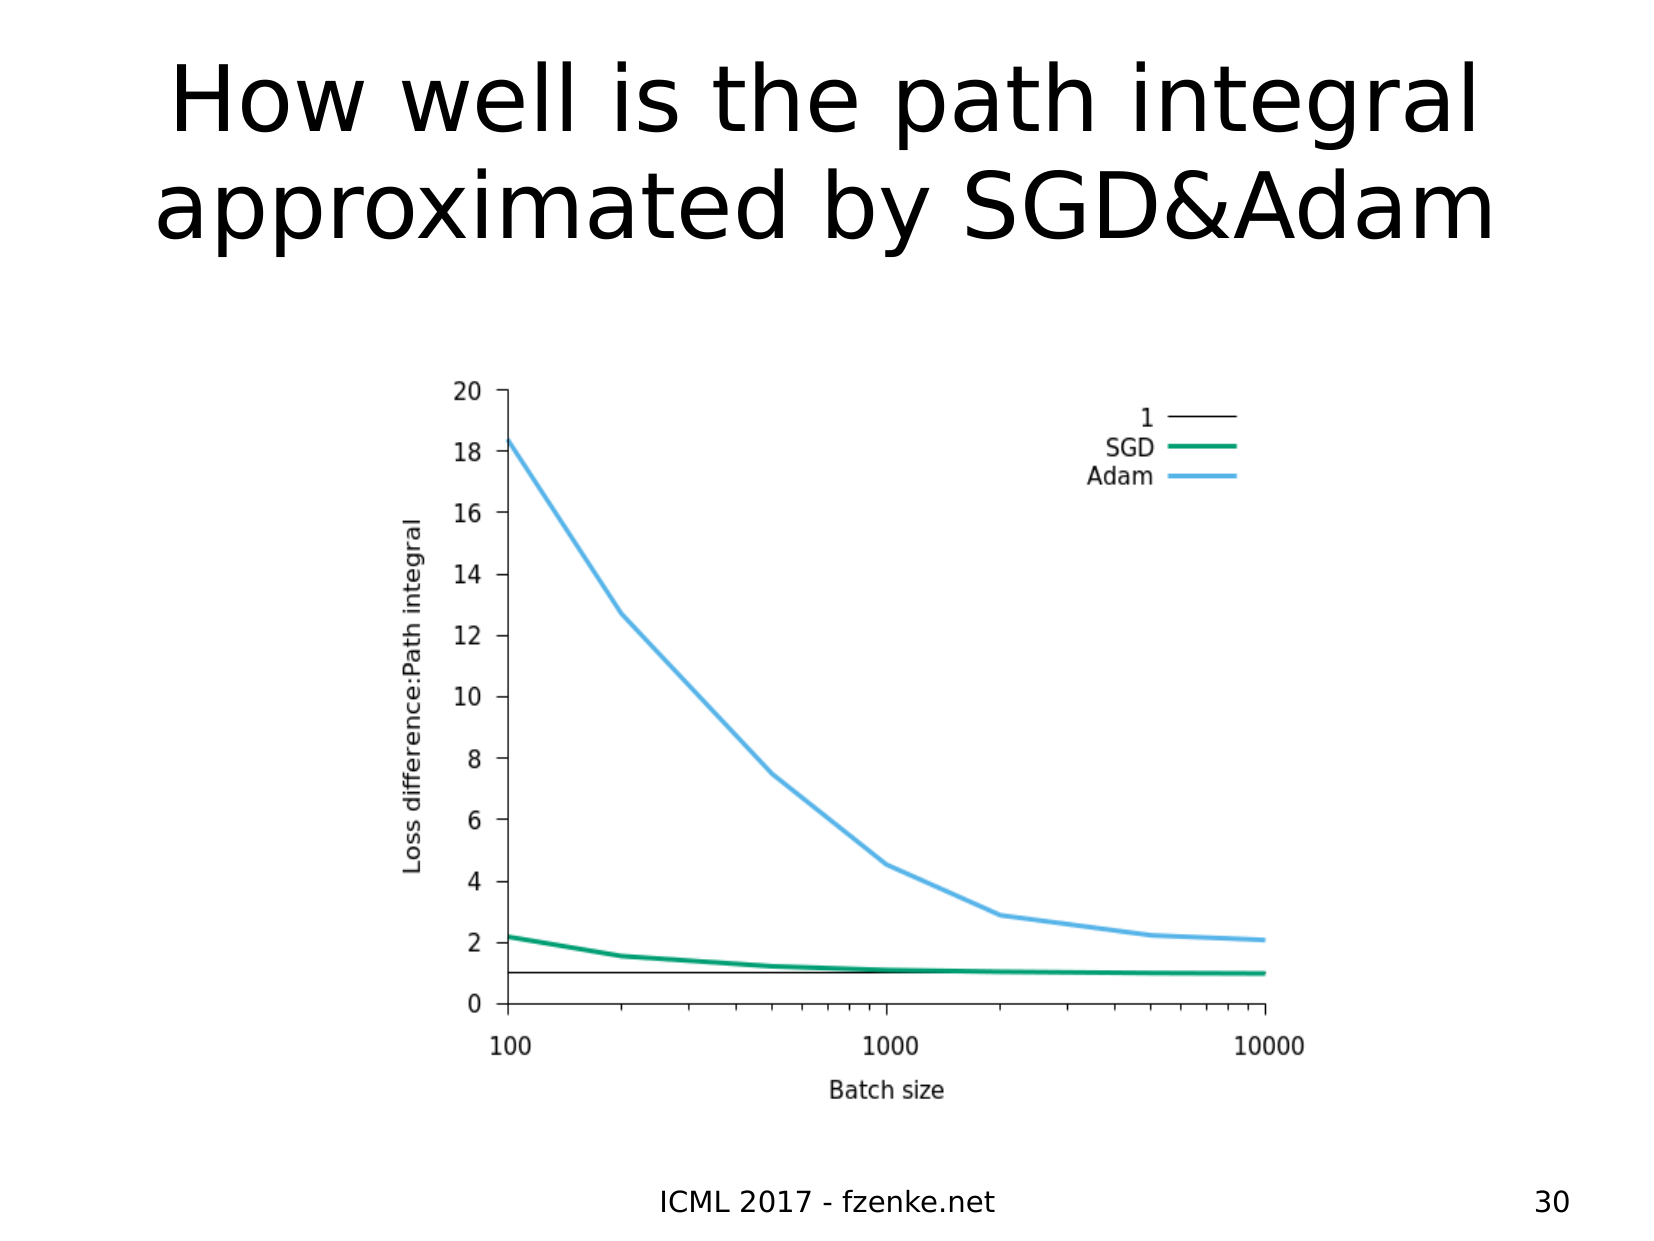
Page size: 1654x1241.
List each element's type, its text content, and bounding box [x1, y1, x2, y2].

title How well is the path integral approximated by SGD&Adam [82, 45, 1571, 261]
picture [390, 358, 1308, 1111]
